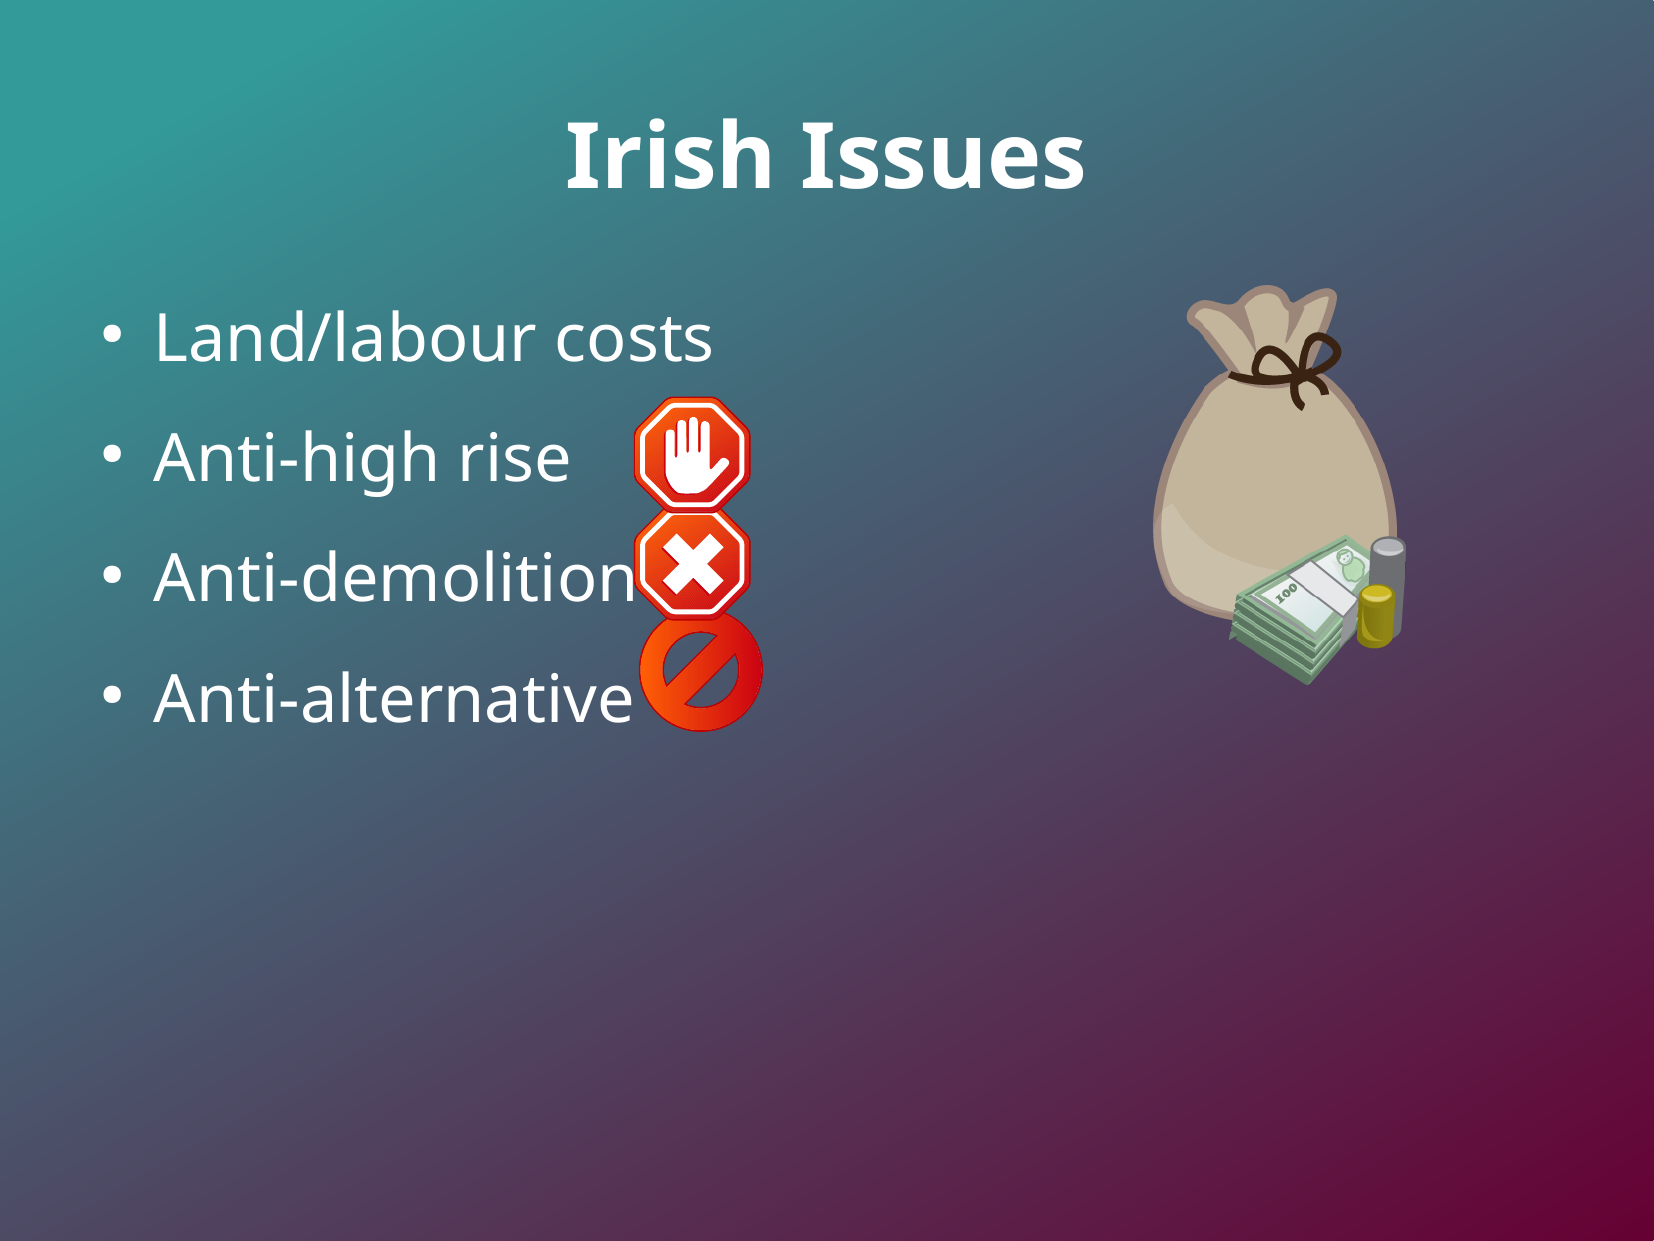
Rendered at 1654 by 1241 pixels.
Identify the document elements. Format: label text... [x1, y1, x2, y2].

list Land/labour costs Anti-high rise Anti-demolition Anti-alternative [82, 290, 1571, 1109]
title Irish Issues [82, 49, 1571, 257]
picture [1153, 285, 1406, 686]
picture [601, 365, 792, 756]
